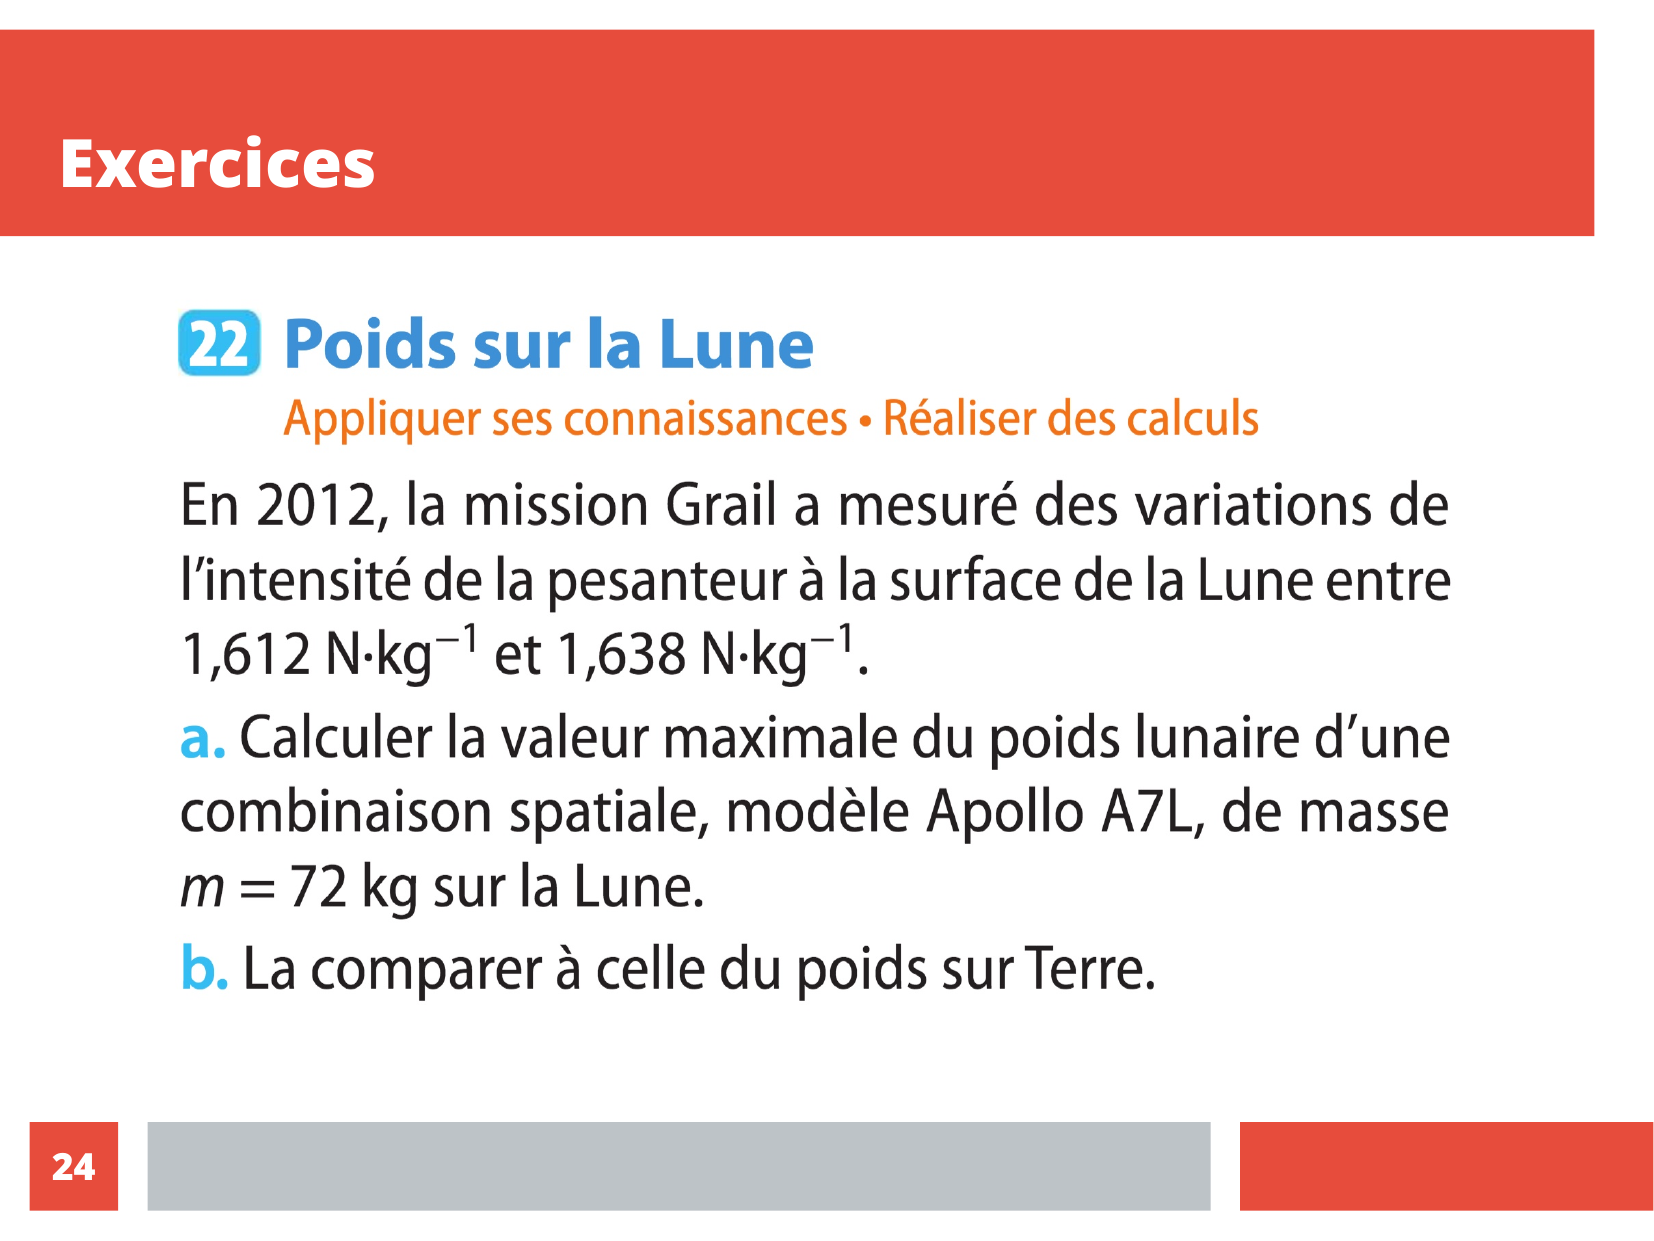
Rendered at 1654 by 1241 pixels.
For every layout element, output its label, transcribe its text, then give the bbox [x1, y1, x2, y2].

title Exercices [59, 59, 1595, 207]
picture [153, 288, 1489, 1028]
